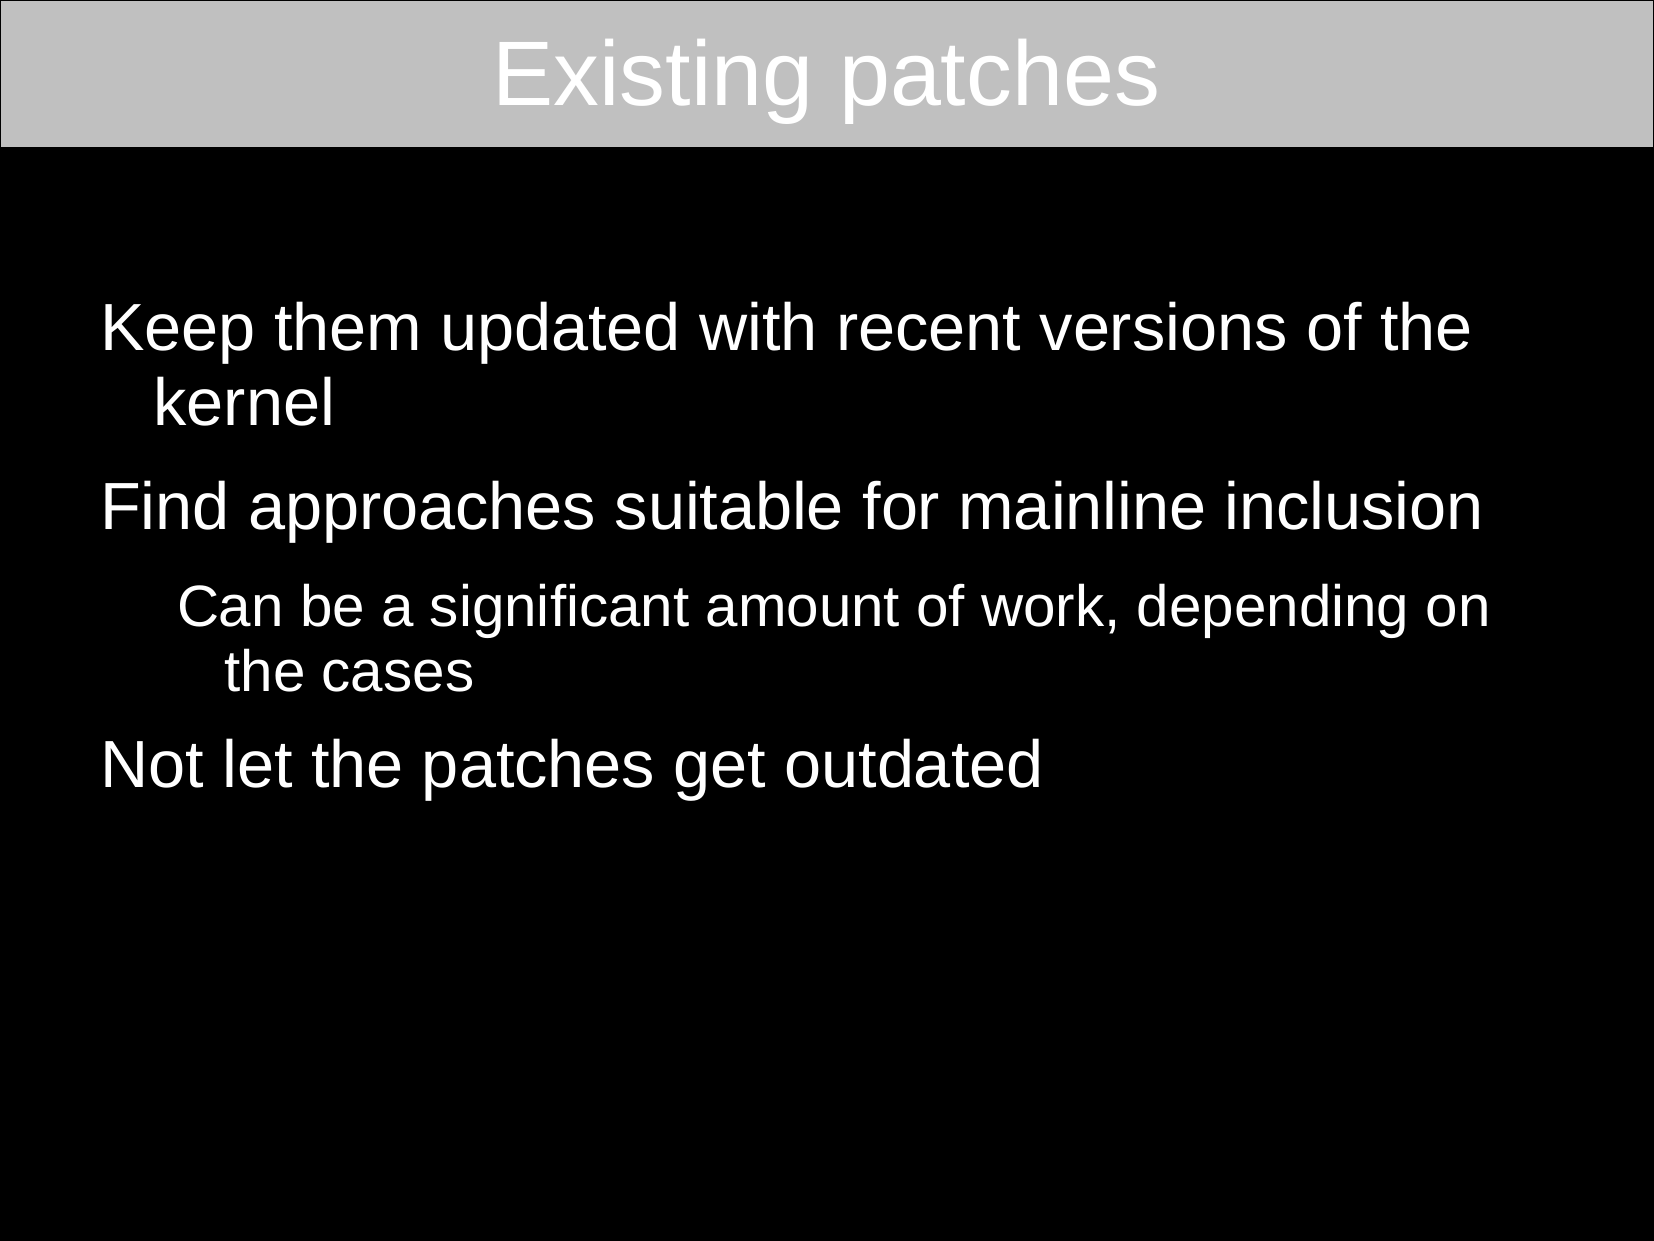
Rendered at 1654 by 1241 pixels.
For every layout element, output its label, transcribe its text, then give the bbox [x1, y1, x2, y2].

title Existing patches [0, 0, 1654, 148]
list Keep them updated with recent versions of the kernel Find approaches suitable for mainline inclusion Can be a significant amount of work, depending on the cases Not let the patches get outdated [82, 290, 1571, 1109]
